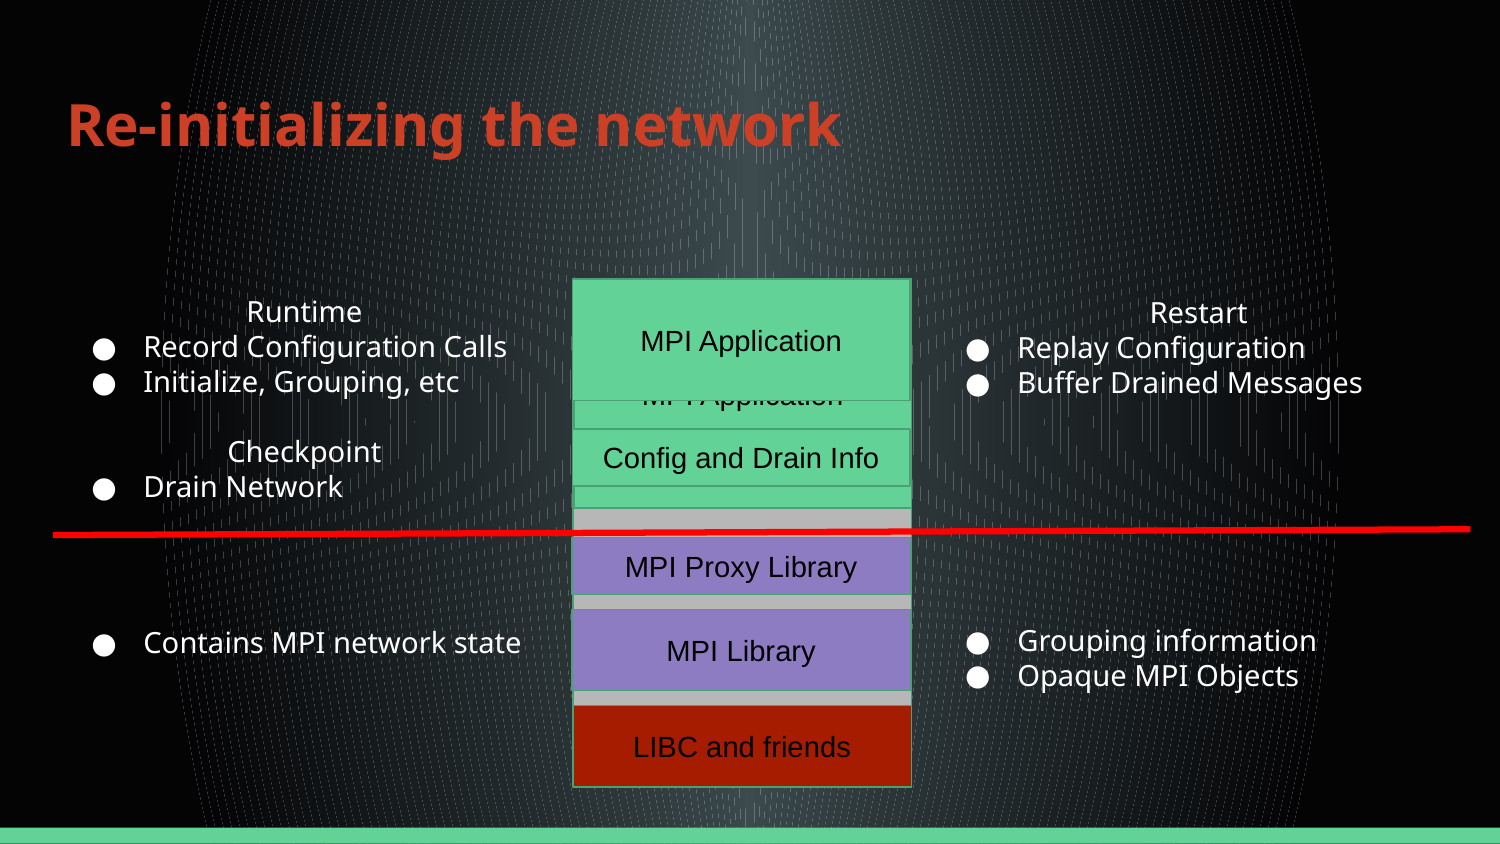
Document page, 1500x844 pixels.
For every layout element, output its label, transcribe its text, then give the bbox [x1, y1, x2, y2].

text_box MPI Application [573, 279, 912, 509]
text_box LIBC and friends [572, 705, 912, 787]
text_box MPI Library [571, 609, 911, 691]
text_box [572, 486, 912, 529]
text_box Restart Replay Configuration Buffer Drained Messages [927, 279, 1471, 509]
text_box MPI Proxy Library [571, 537, 911, 595]
text_box [572, 535, 912, 705]
text_box Contains MPI network state [53, 609, 556, 691]
title Re-initializing the network [51, 72, 1449, 167]
text_box Grouping information Opaque MPI Objects [927, 607, 1449, 689]
text_box Runtime Record Configuration Calls Initialize, Grouping, etc Checkpoint Drain Network [53, 278, 556, 530]
text_box MPI Application [572, 279, 911, 401]
text_box Config and Drain Info [572, 428, 911, 486]
